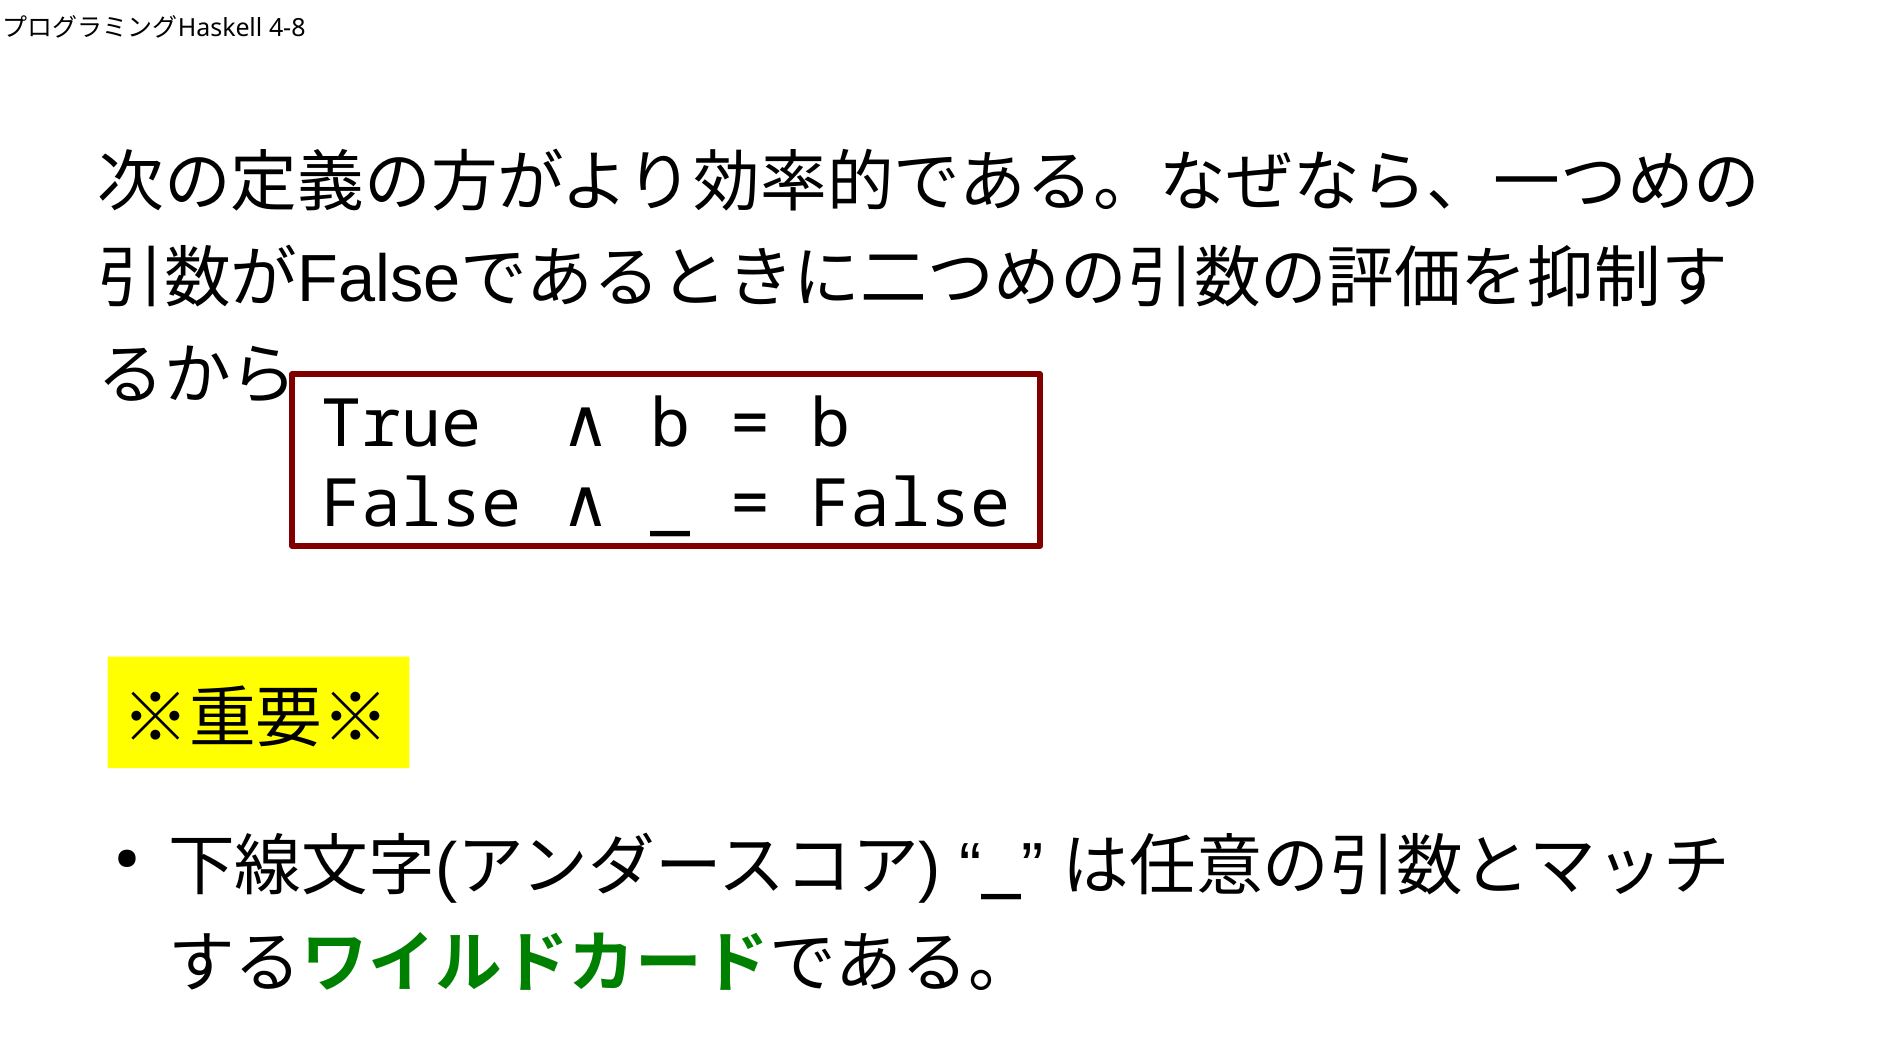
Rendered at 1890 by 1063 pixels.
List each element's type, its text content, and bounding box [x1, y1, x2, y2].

list 次の定義の方がより効率的である。なぜなら、一つめの引数がFalseであるときに二つめの引数の評価を抑制するから。 [94, 124, 1796, 273]
list 下線文字(アンダースコア) “_” は任意の引数とマッチするワイルドカードである。 [94, 808, 1796, 960]
text_box True ∧ b = b False ∧ _ = False [292, 374, 1041, 546]
text_box ※重要※ [107, 656, 410, 739]
